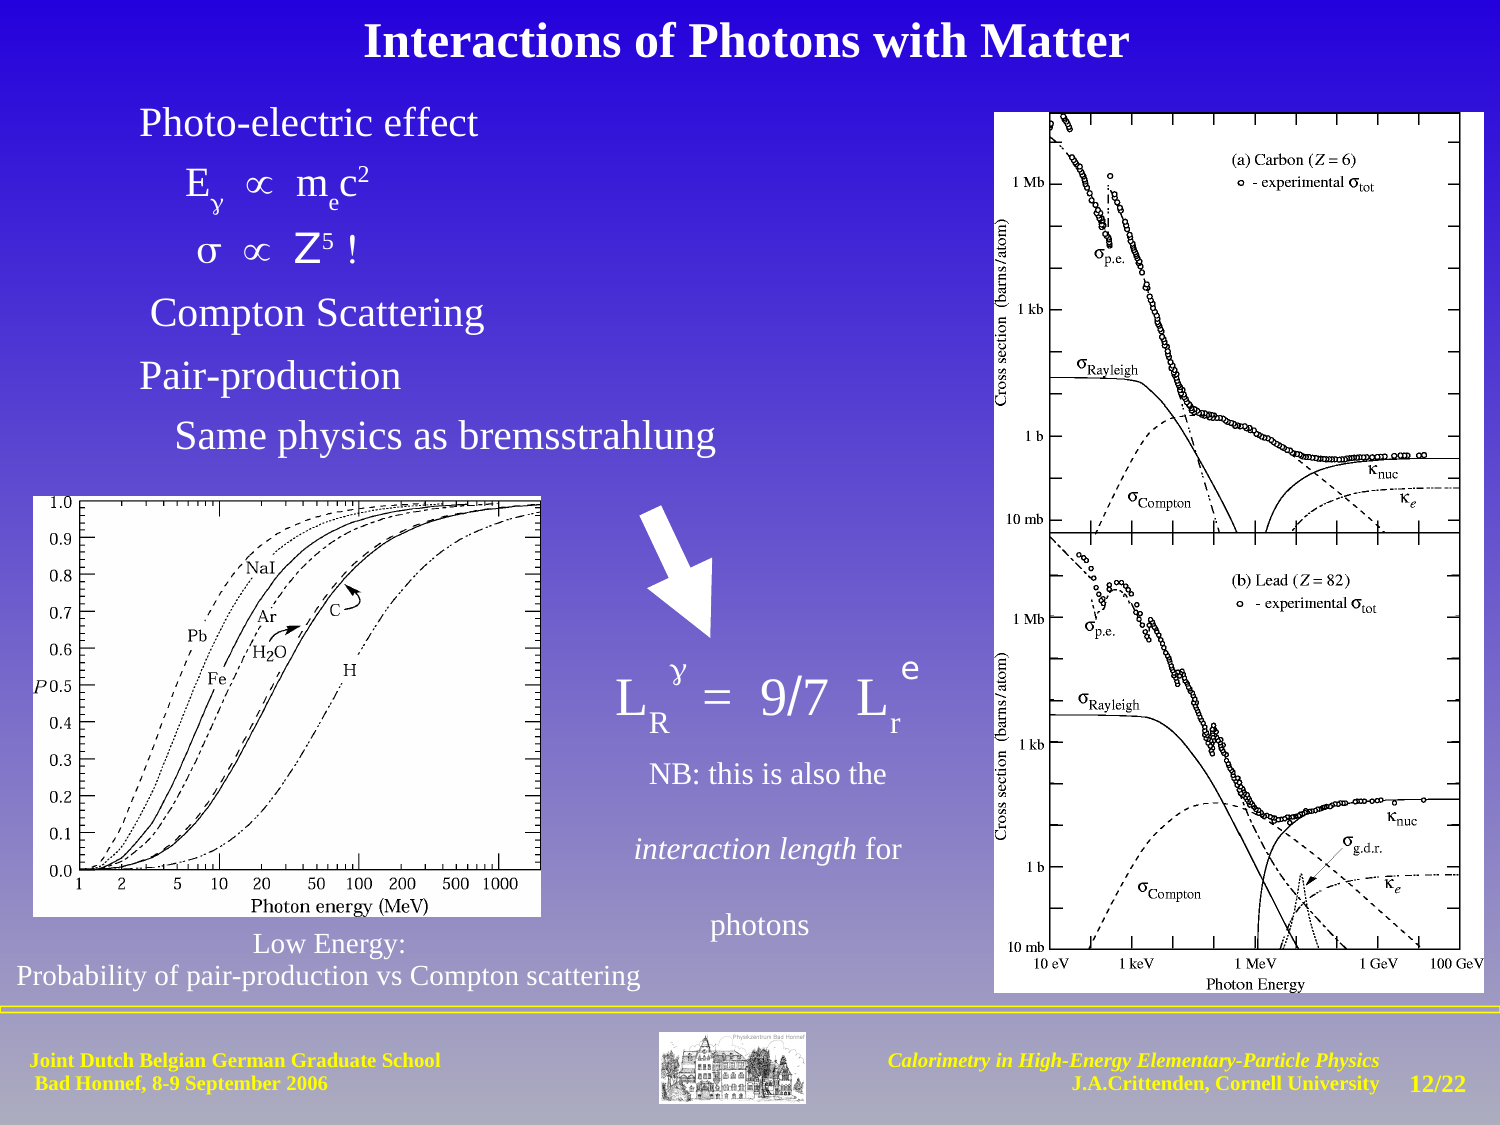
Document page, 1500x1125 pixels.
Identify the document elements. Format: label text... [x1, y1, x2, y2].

picture [994, 112, 1484, 993]
title Interactions of Photons with Matter [109, 0, 1385, 103]
picture [659, 1032, 806, 1104]
text_box LR = 9/7 Lre NB: this is also the interaction length for photons [598, 657, 938, 983]
list Photo-electric effect E∝ mec2 ∝ Z5 ! Compton Scattering Pair-production Same physics as bremsstrahlung [139, 98, 819, 495]
picture [33, 496, 541, 917]
text_box Low Energy: Probability of pair-production vs Compton scattering [16, 927, 644, 992]
